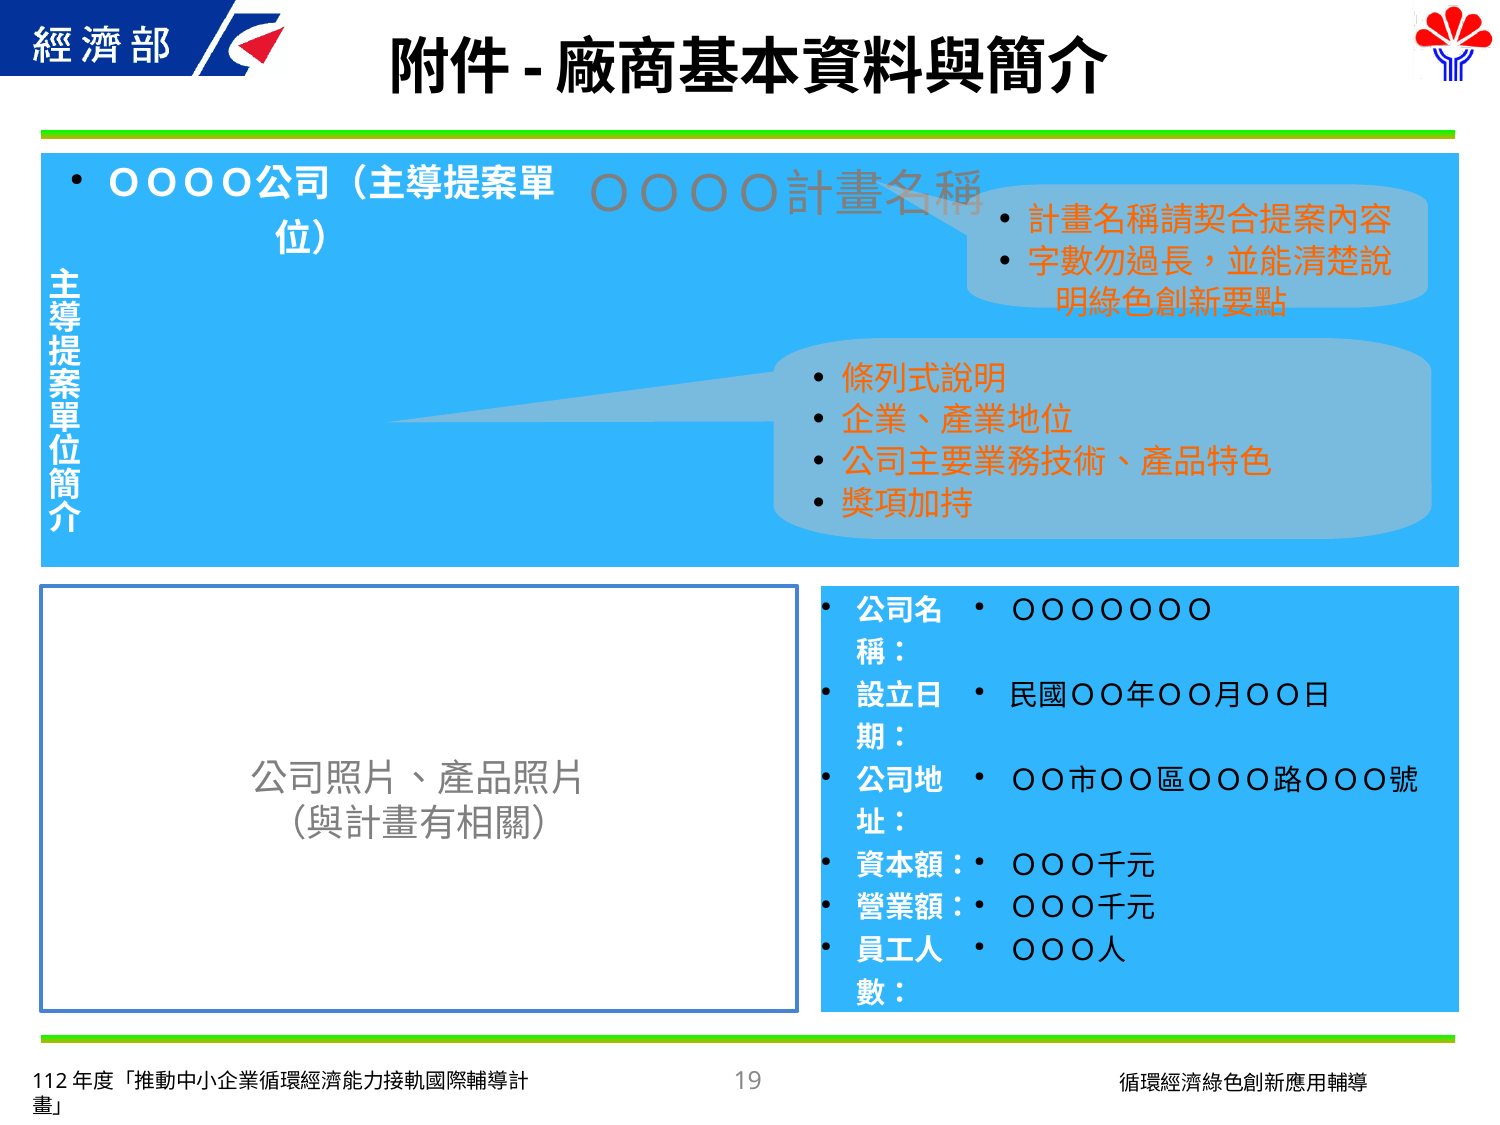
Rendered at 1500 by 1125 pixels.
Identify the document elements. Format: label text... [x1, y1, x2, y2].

table_cell 民國ＯＯ年ＯＯ月ＯＯ日 [974, 671, 1459, 756]
table_cell ＯＯＯ人 [974, 927, 1459, 1012]
table_cell 資本額： [821, 841, 974, 884]
table_cell 設立日期： [821, 671, 974, 756]
text_box 計畫名稱請契合提案內容 字數勿過長，並能清楚說明綠色創新要點 [874, 181, 1428, 308]
table_header 主導提案單位簡介 [41, 262, 124, 567]
table_header 公司名稱： [821, 586, 974, 671]
table_header [1274, 308, 1282, 313]
table_cell ＯＯ市ＯＯ區ＯＯＯ路ＯＯＯ號 [974, 756, 1459, 841]
table_cell 營業額： [821, 884, 974, 927]
table_cell ＯＯＯ千元 [974, 841, 1459, 884]
table_cell 員工人數： [821, 927, 974, 1012]
table_header ＯＯＯＯ計畫名稱 [585, 153, 1459, 262]
table_header [124, 262, 1459, 567]
table_header ＯＯＯＯ計畫名稱 [904, 200, 921, 210]
table_header ＯＯＯＯＯＯＯ [974, 586, 1459, 671]
text_box 條列式說明 企業、產業地位 公司主要業務技術、產品特色 獎項加持 [385, 338, 1432, 539]
text_box 19 [572, 1051, 923, 1112]
text_box 公司照片、產品照片 （與計畫有相關） [41, 586, 797, 1011]
title 附件-廠商基本資料與簡介 [0, 19, 1497, 109]
table_cell 公司地址： [821, 756, 974, 841]
table_header ＯＯＯＯ公司（主導提案單位） [41, 153, 585, 262]
table_cell ＯＯＯ千元 [974, 884, 1459, 927]
table_header ＯＯＯＯ計畫名稱 [898, 177, 916, 189]
